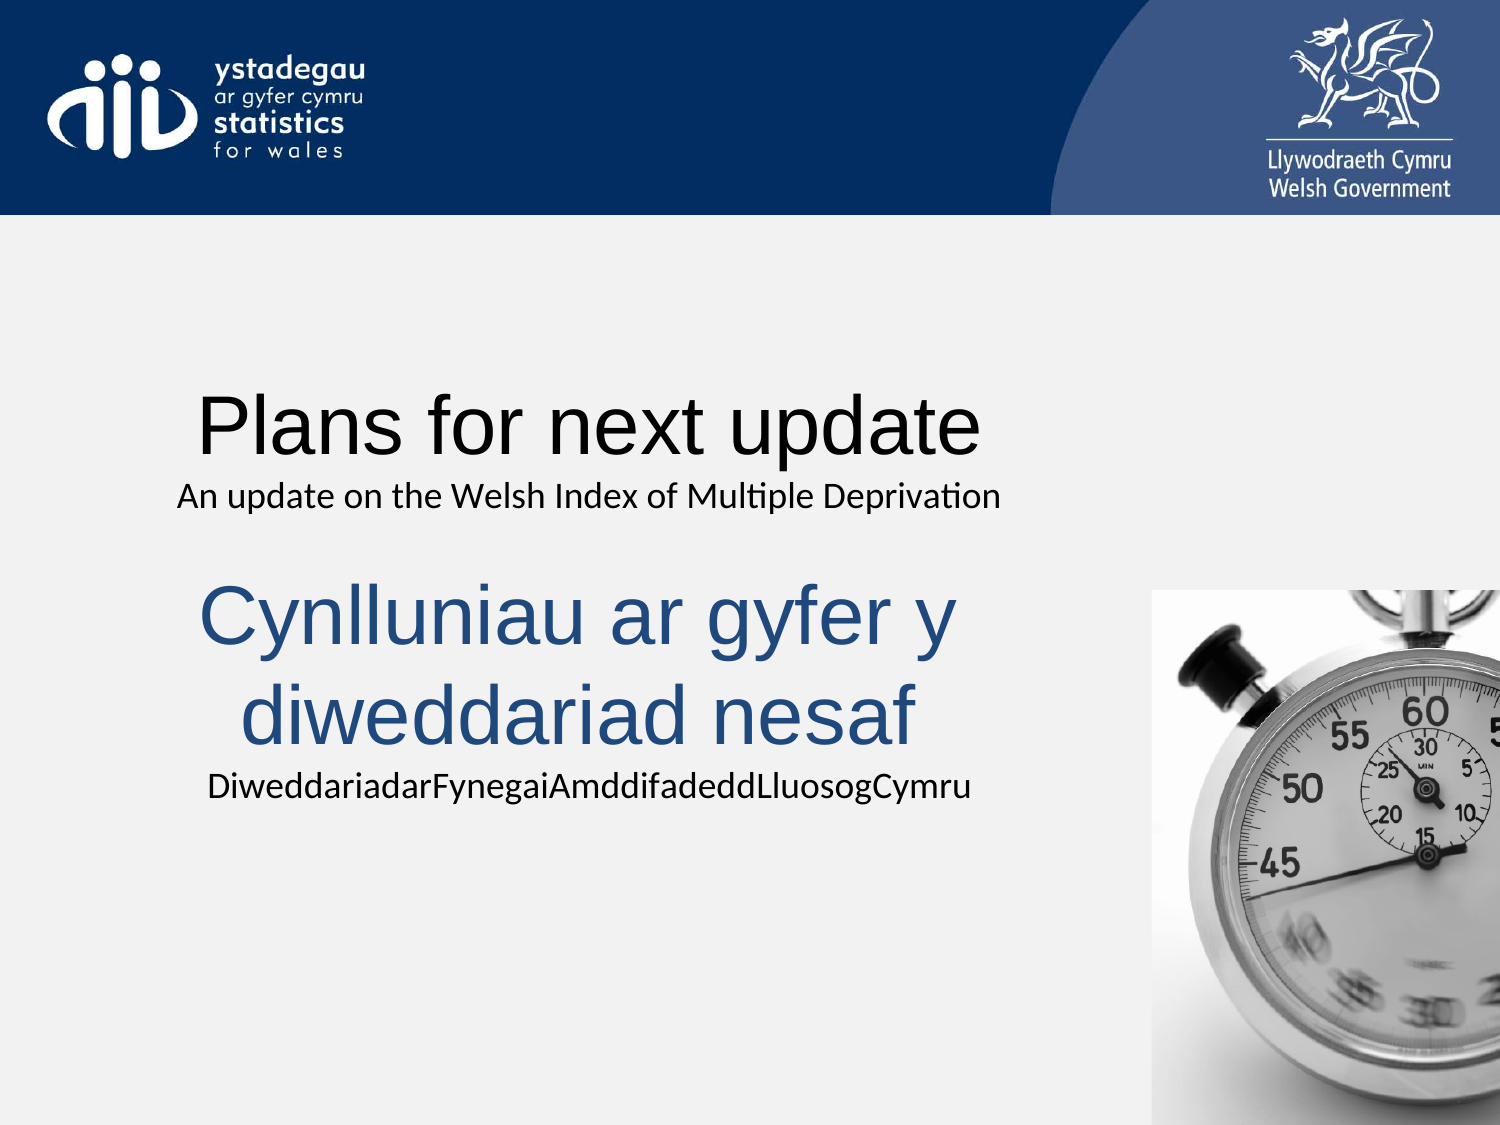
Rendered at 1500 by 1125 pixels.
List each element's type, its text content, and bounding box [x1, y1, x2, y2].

picture [0, 0, 1500, 215]
text_box Plans for next update An update on the Welsh Index of Multiple Deprivation Cynlluniau ar gyfer y diweddariad nesaf Diweddariad ar Fynegai Amddifadedd Lluosog Cymru [162, 364, 1017, 814]
picture [1151, 590, 1500, 1125]
